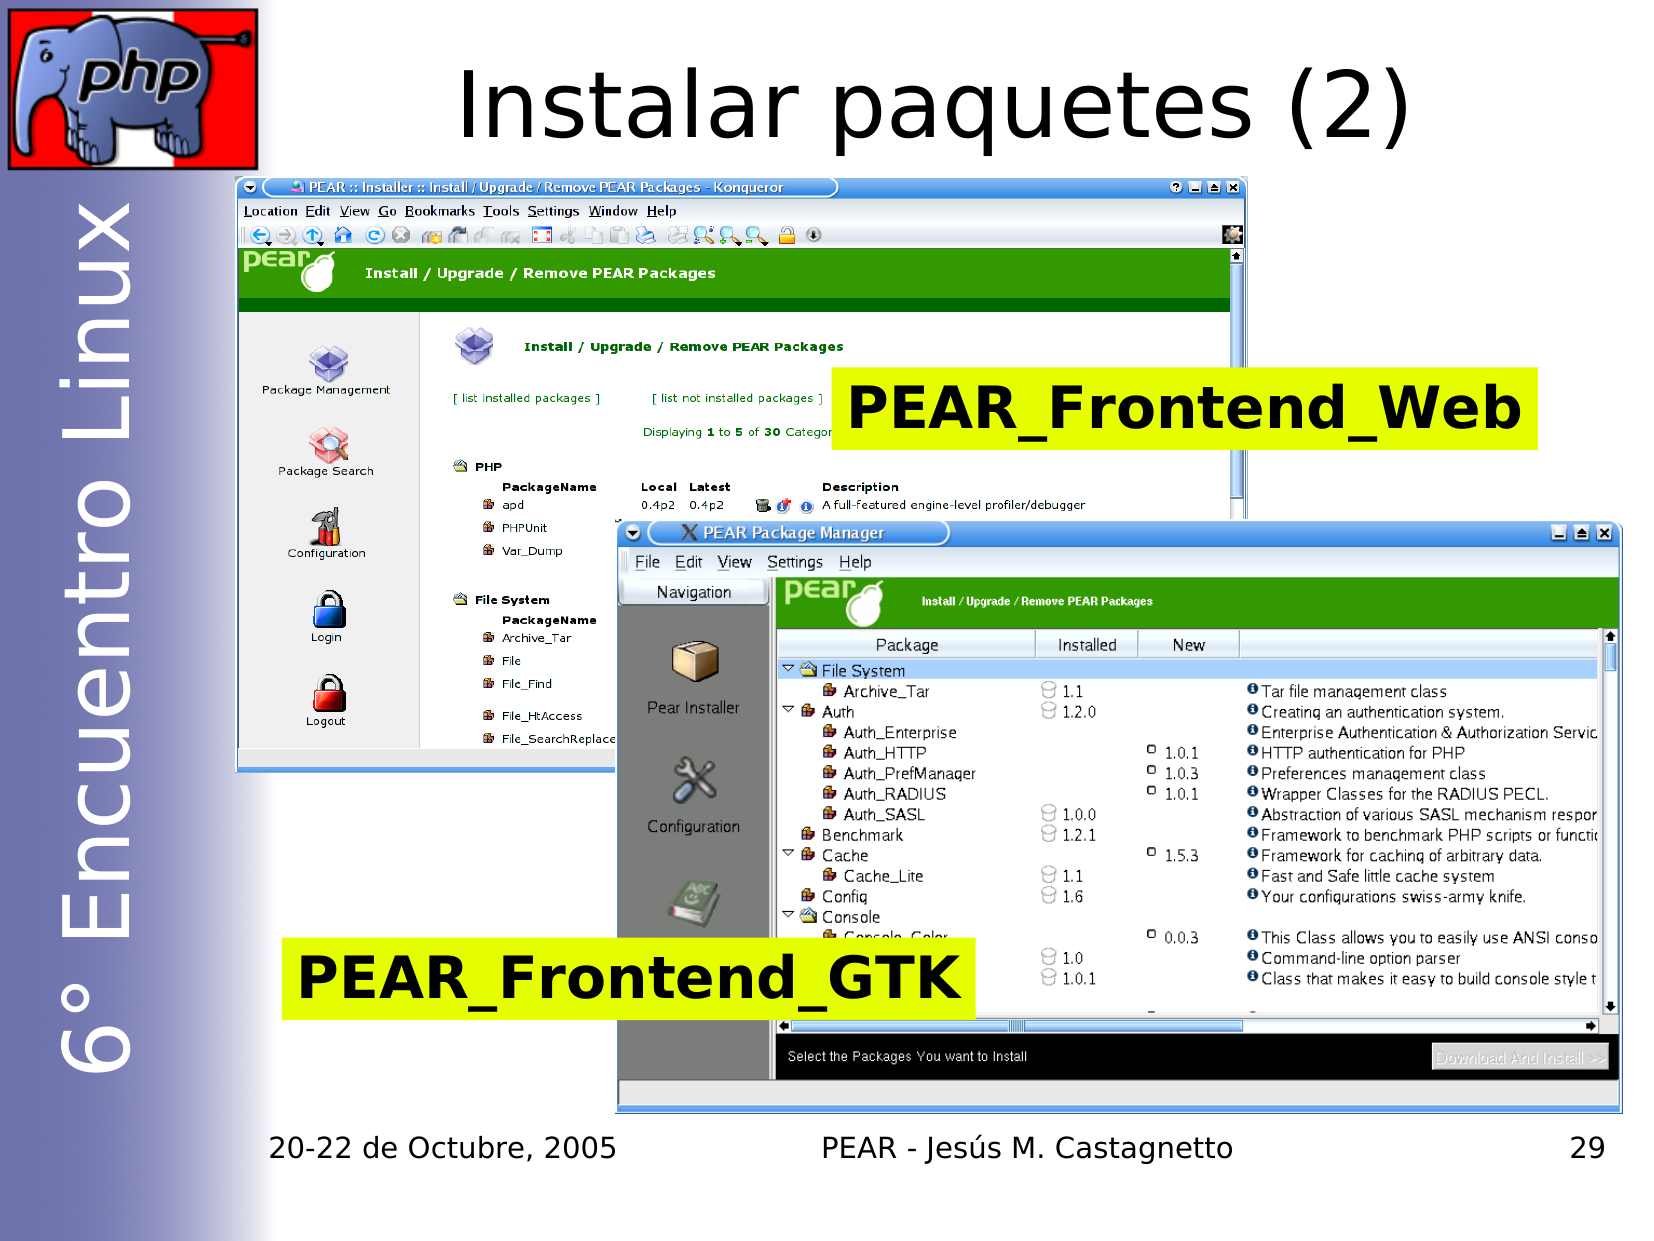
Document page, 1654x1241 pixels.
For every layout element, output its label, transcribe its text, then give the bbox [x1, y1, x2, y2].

picture [0, 0, 1654, 1241]
text_box PEAR_Frontend_Web [831, 367, 1538, 451]
title Instalar paquetes (2) [300, 2, 1571, 210]
text_box PEAR_Frontend_GTK [281, 937, 976, 1021]
